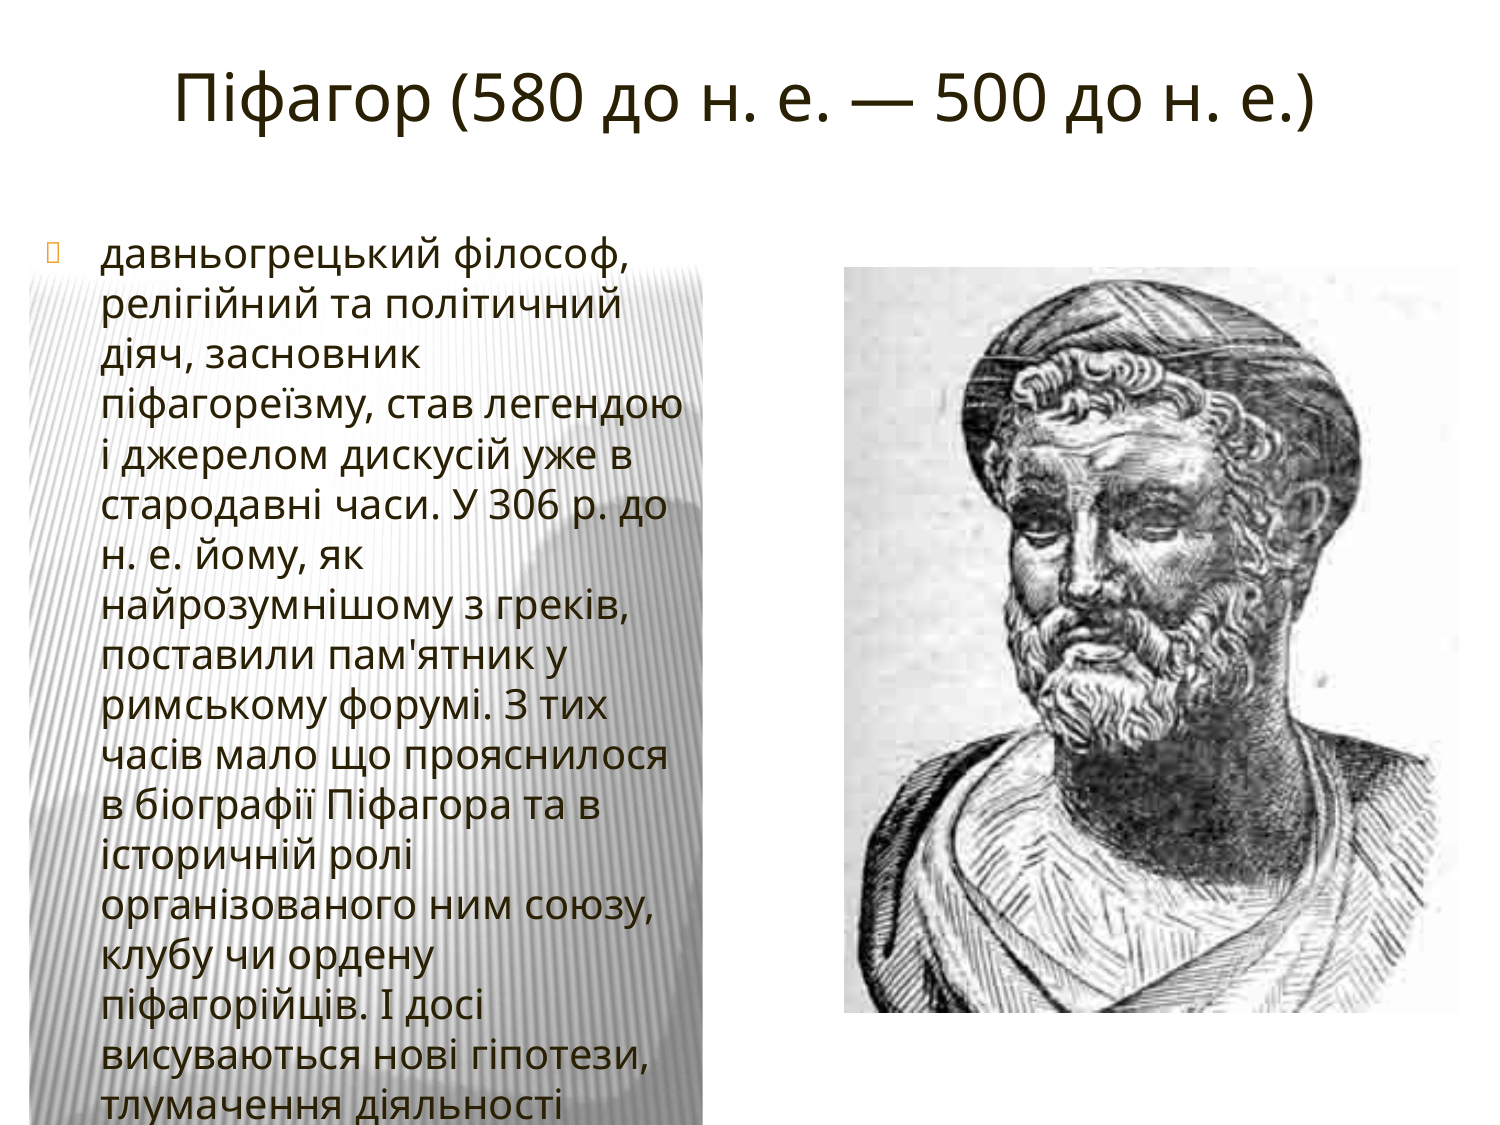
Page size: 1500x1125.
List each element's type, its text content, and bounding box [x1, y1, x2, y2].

list давньогрецький філософ, релігійний та політичний діяч, засновник піфагореїзму, став легендою і джерелом дискусій уже в стародавні часи. У 306 р. до н. е. йому, як найрозумнішому з греків, поставили пам'ятник у римському форумі. З тих часів мало що прояснилося в біографії Піфагора та в історичній ролі організованого ним союзу, клубу чи ордену піфагорійців. І досі висуваються нові гіпотези, тлумачення діяльності стародавнього мудреця та його послідовників. [29, 219, 703, 1125]
picture [844, 267, 1459, 1013]
text_box Піфагор (580 до н. е. — 500 до н. е.) [88, 47, 1424, 143]
